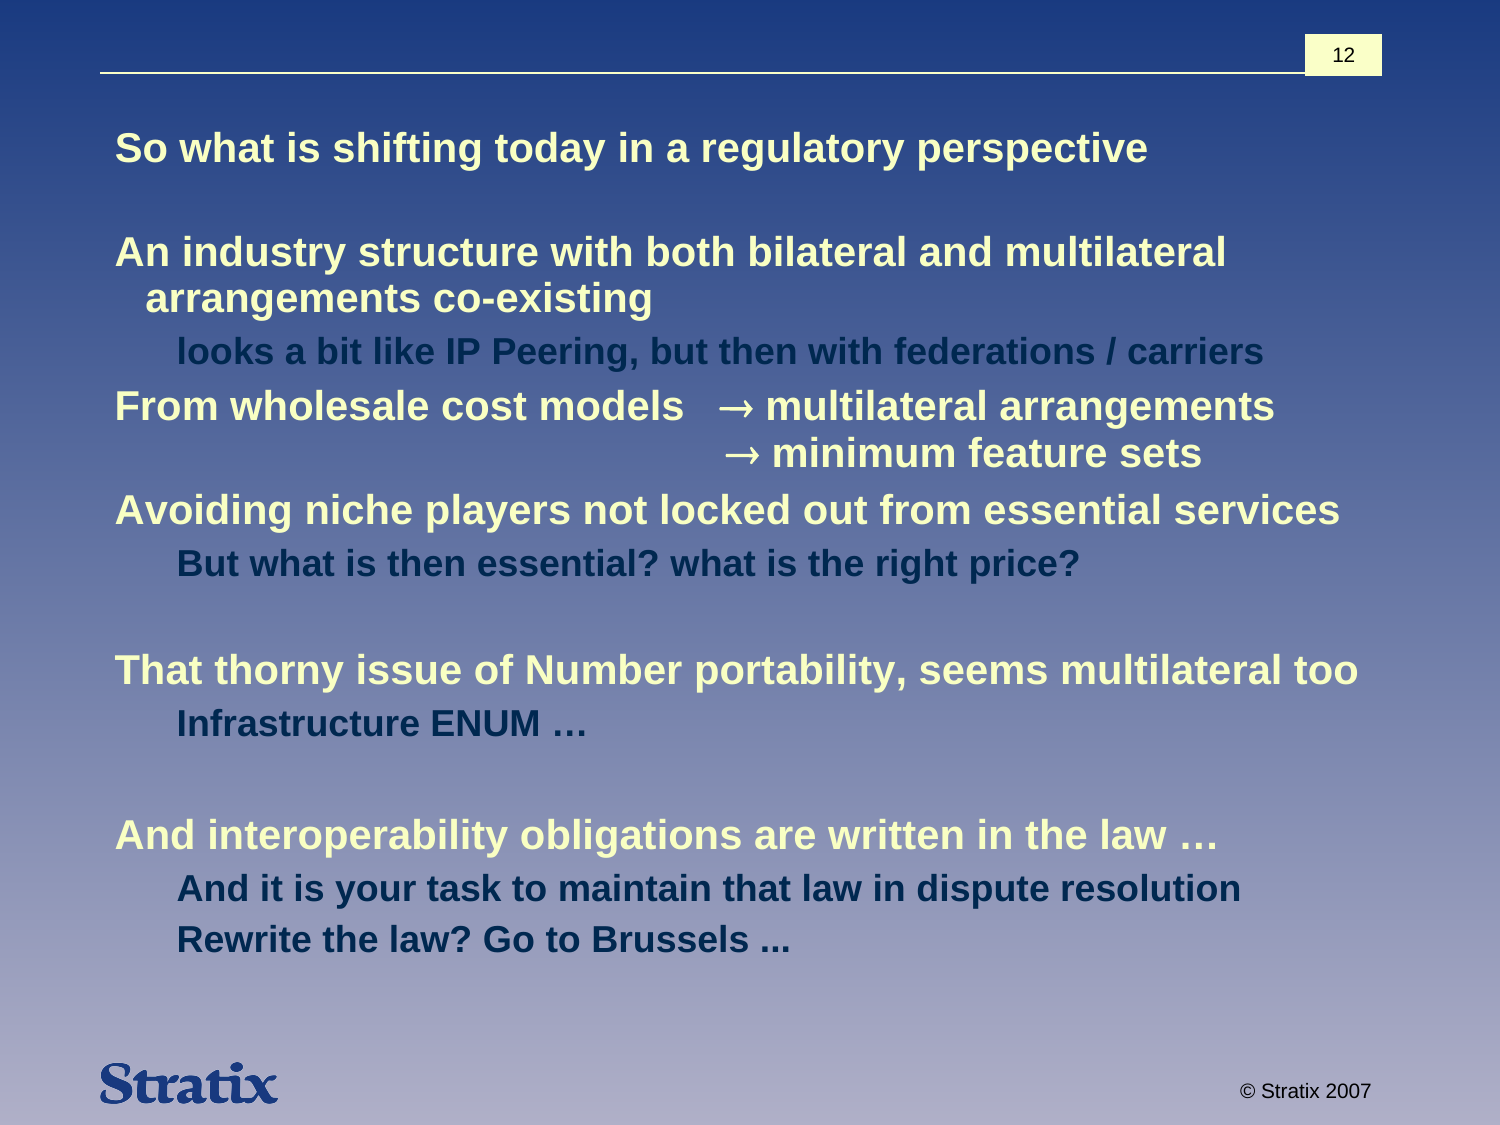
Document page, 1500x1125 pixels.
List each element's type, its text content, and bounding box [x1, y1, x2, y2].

title So what is shifting today in a regulatory perspective [99, 112, 1375, 220]
list An industry structure with both bilateral and multilateral arrangements co-existing looks a bit like IP Peering, but then with federations / carriers From wholesale cost models  multilateral arrangements  minimum feature sets Avoiding niche players not locked out from essential services But what is then essential? what is the right price? That thorny issue of Number portability, seems multilateral too Infrastructure ENUM … And interoperability obligations are written in the law … And it is your task to maintain that law in dispute resolution Rewrite the law? Go to Brussels ... [99, 220, 1438, 1125]
